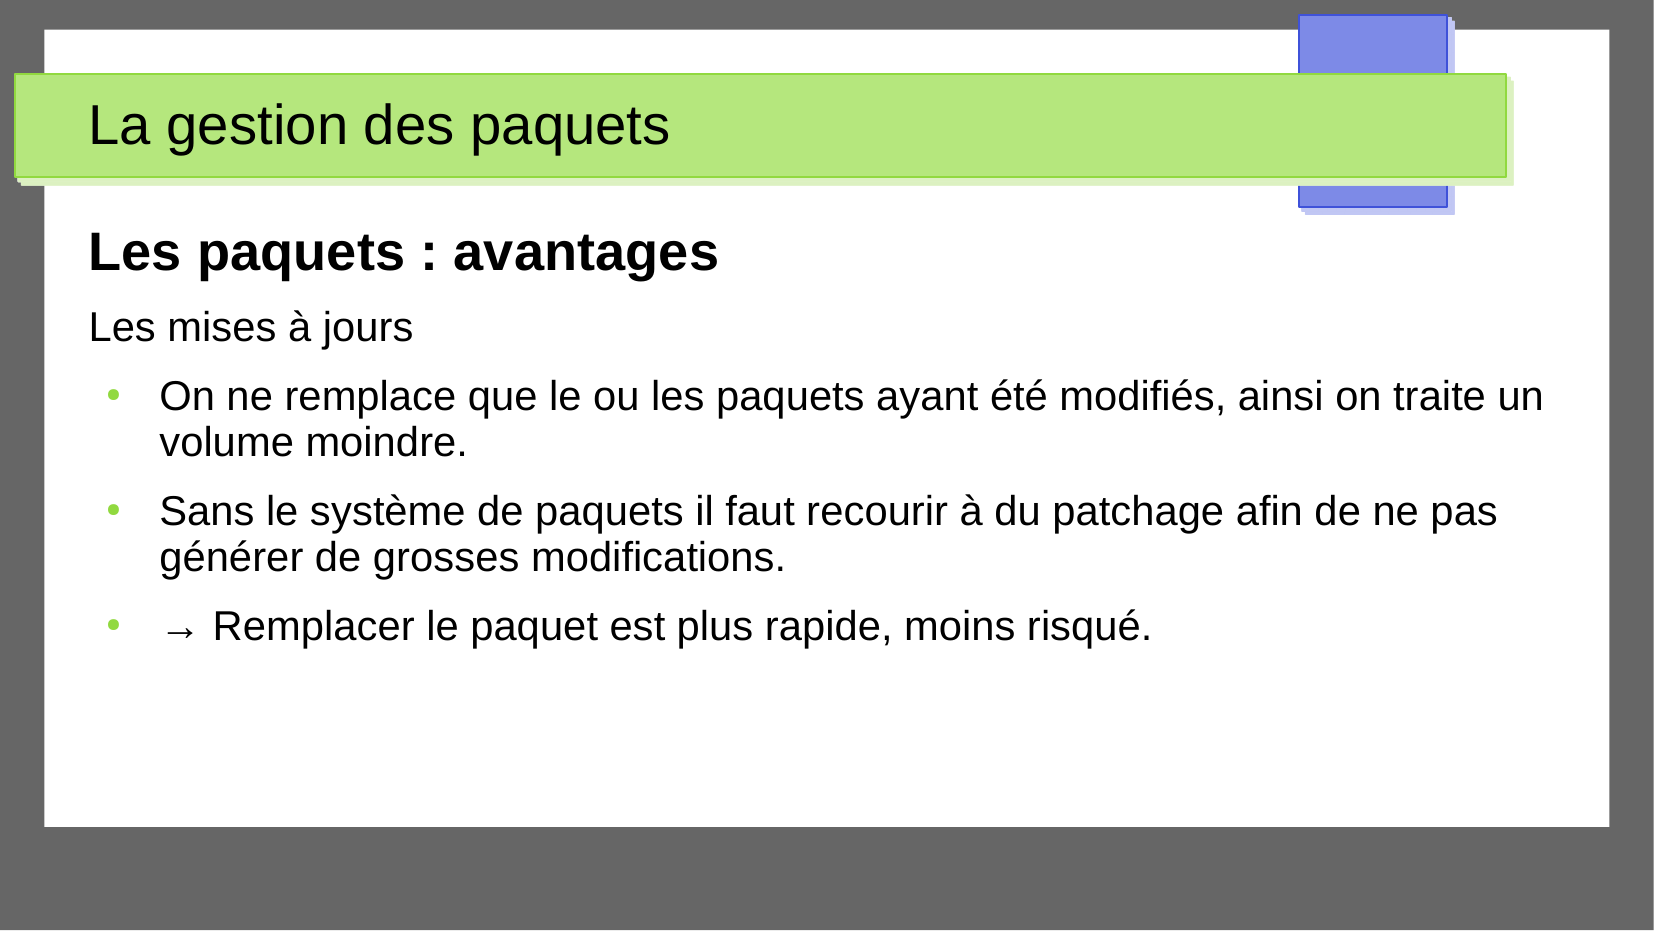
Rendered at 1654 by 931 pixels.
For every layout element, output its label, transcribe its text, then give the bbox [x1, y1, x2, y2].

title La gestion des paquets [88, 73, 1506, 178]
list Les paquets : avantages Les mises à jours On ne remplace que le ou les paquets ayant été modifiés, ainsi on traite un volume moindre. Sans le système de paquets il faut recourir à du patchage afin de ne pas générer de grosses modifications. → Remplacer le paquet est plus rapide, moins risqué. [88, 221, 1565, 813]
